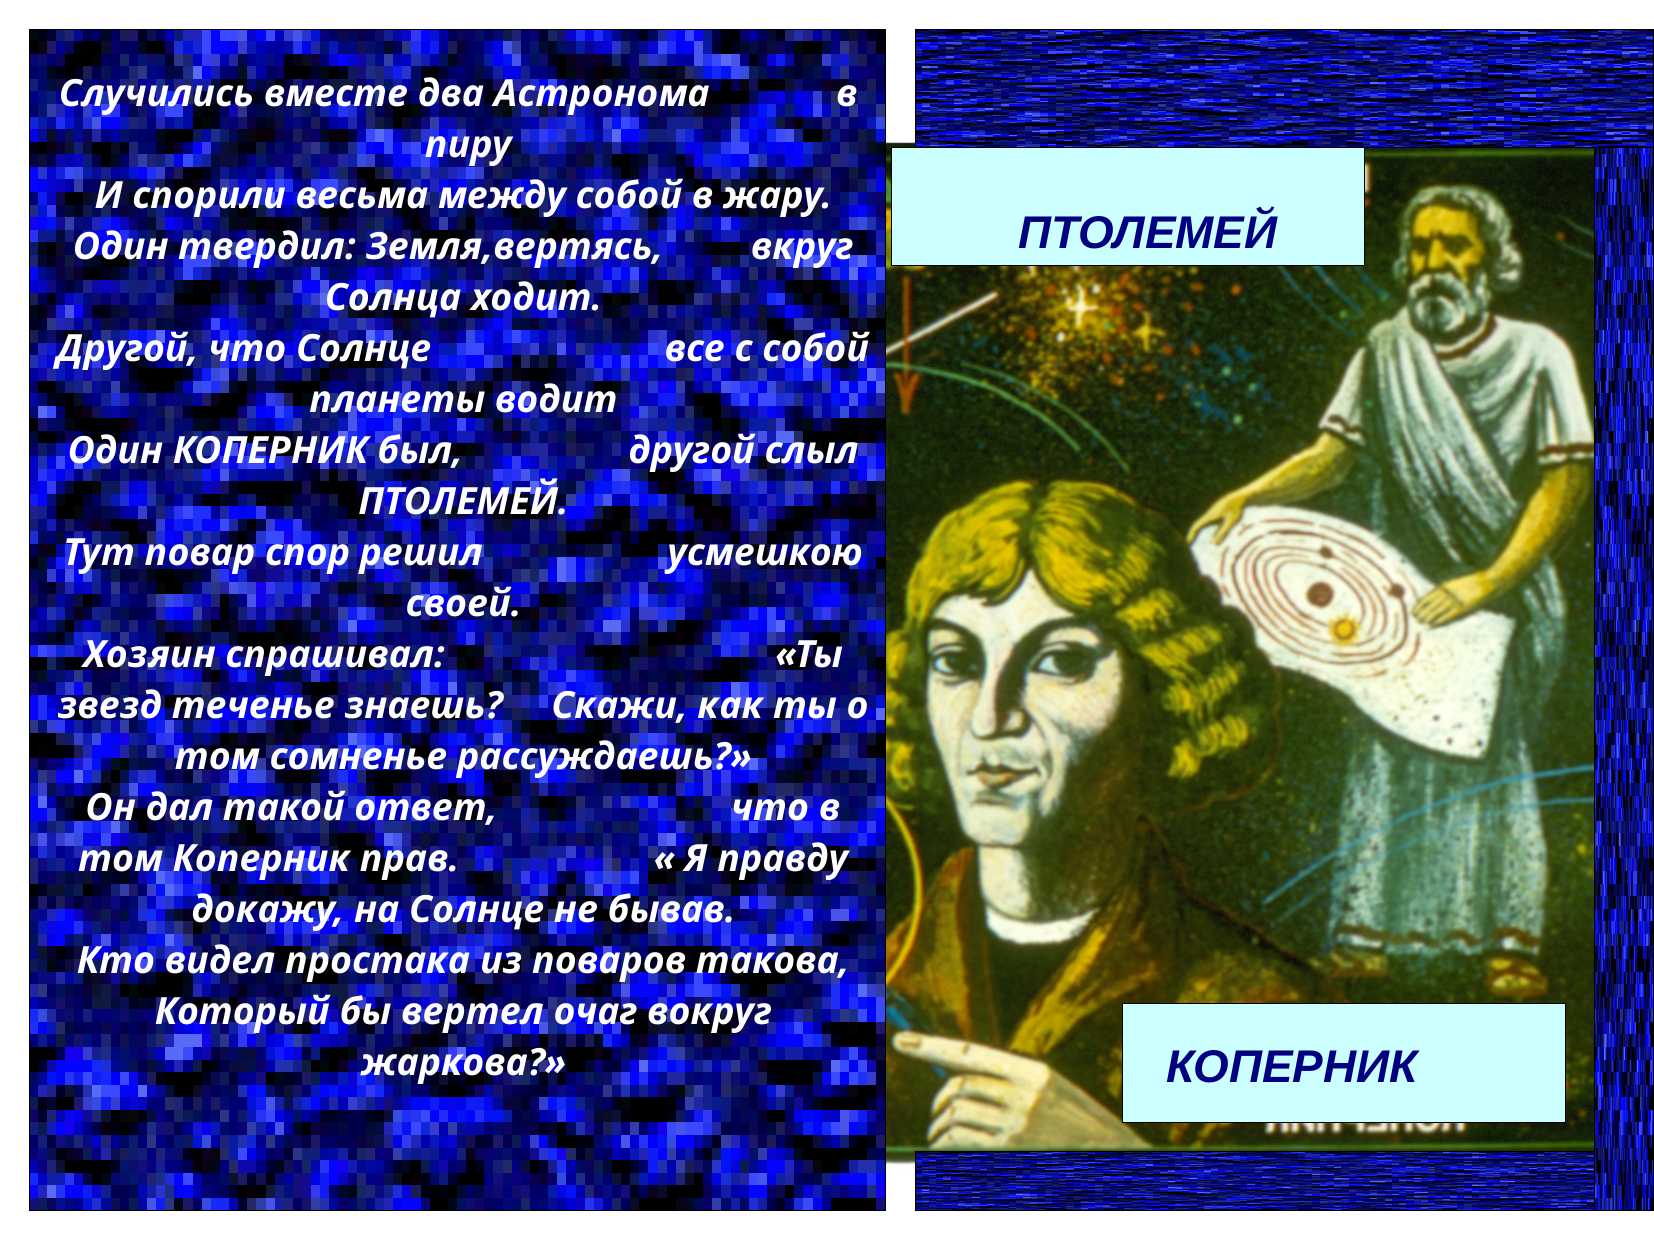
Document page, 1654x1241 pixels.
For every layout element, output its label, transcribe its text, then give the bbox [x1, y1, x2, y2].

text_box [892, 30, 1654, 1211]
text_box Случились вместе два Астронома в пиру И спорили весьма между собой в жару. Один твердил: Земля,вертясь, вкруг Солнца ходит. Другой, что Солнце все с собой планеты водит Один КОПЕРНИК был, другой слыл ПТОЛЕМЕЙ. Тут повар спор решил усмешкою своей. Хозяин спрашивал: «Ты звезд теченье знаешь? Скажи, как ты о том сомненье рассуждаешь?» Он дал такой ответ, что в том Коперник прав. « Я правду докажу, на Солнце не бывав. Кто видел простака из поваров такова, Который бы вертел очаг вокруг жаркова?» [41, 59, 886, 1124]
text_box [1122, 1004, 1565, 1122]
text_box [30, 30, 886, 1211]
text_box ПТОЛЕМЕЙ [1003, 199, 1322, 266]
picture [886, 142, 1594, 1173]
text_box КОПЕРНИК [1151, 1033, 1512, 1102]
